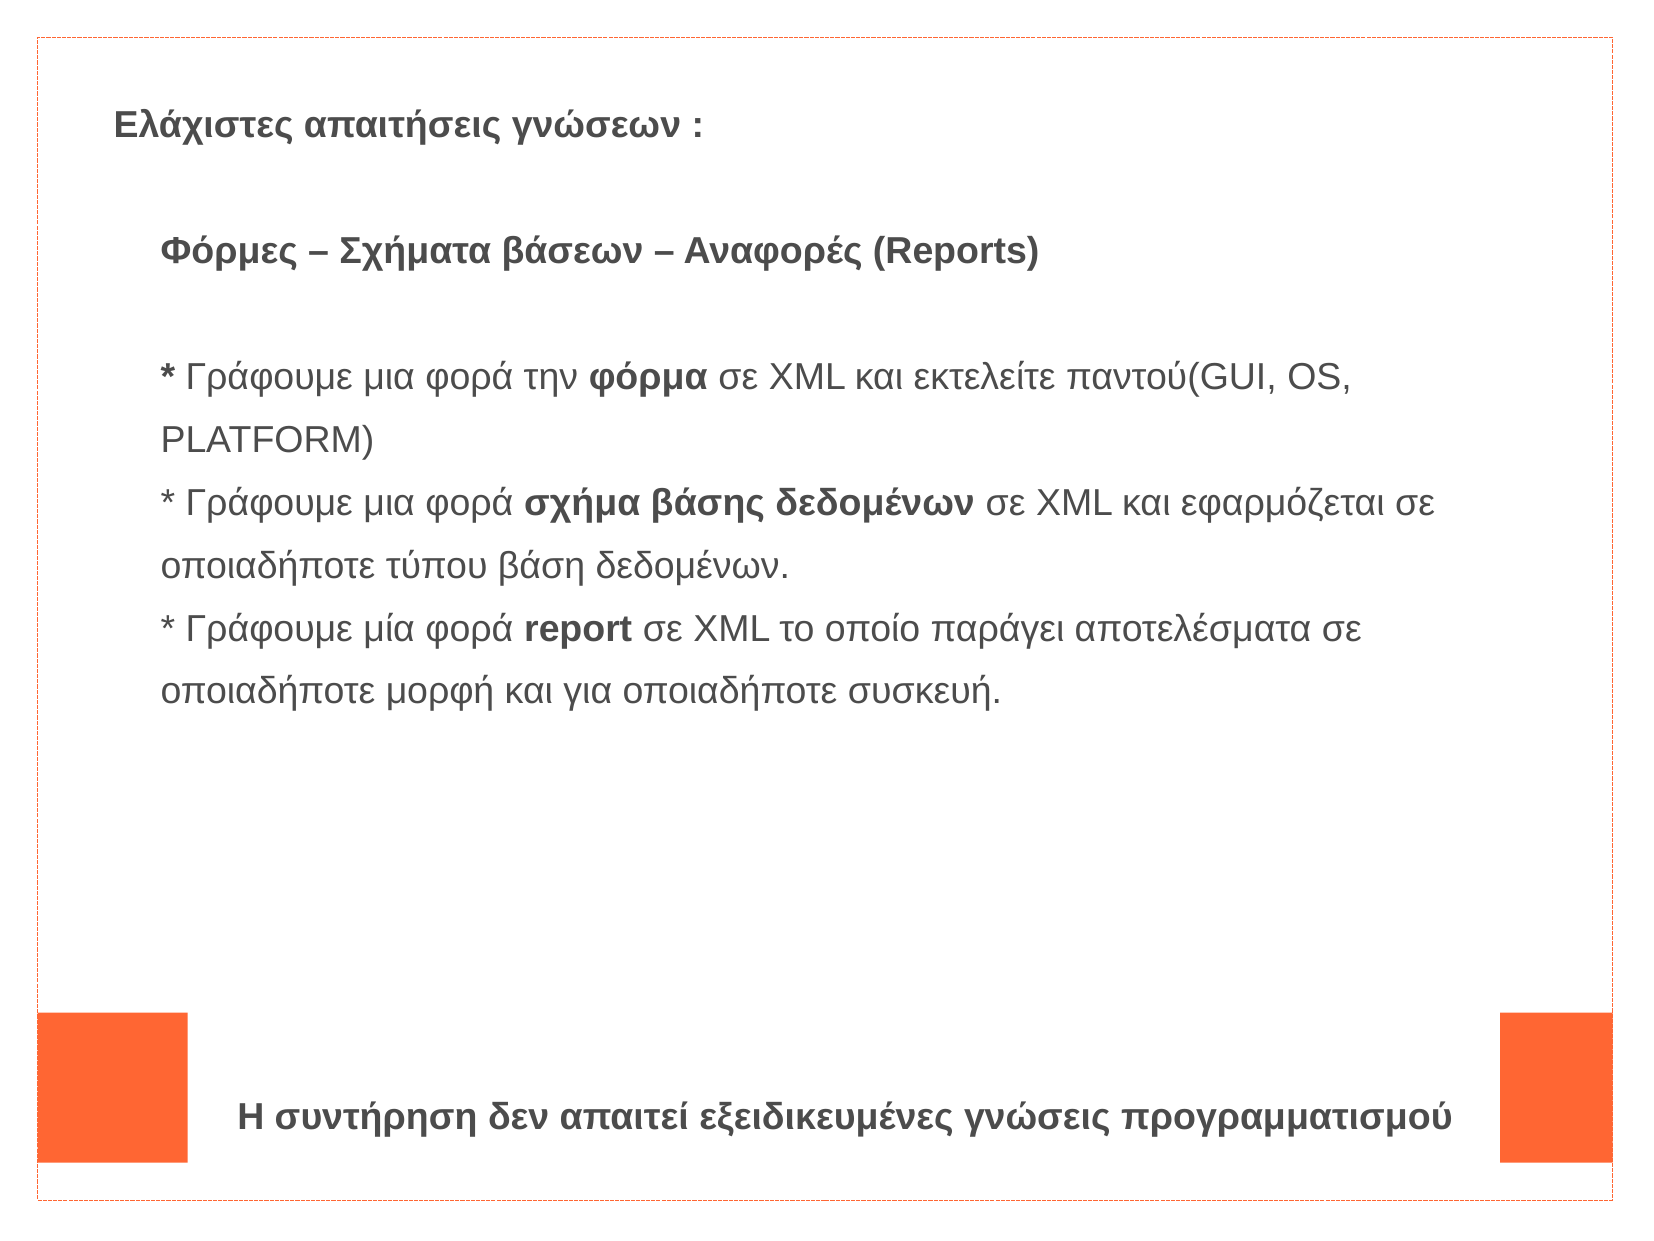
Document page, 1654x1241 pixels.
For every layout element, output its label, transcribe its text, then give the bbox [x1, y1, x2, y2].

text_box [37, 1012, 188, 1163]
text_box [1500, 1012, 1613, 1163]
text_box Ελάχιστες απαιτήσεις γνώσεων : Φόρμες – Σχήματα βάσεων – Αναφορές (Reports) * Γράφουμε μια φορά την φόρμα σε XML και εκτελείτε παντού(GUI, OS, PLATFORM) * Γράφουμε μια φορά σχήμα βάσης δεδομένων σε XML και εφαρμόζεται σε οποιαδήποτε τύπου βάση δεδομένων. * Γράφουμε μία φορά report σε XML το οποίο παράγει αποτελέσματα σε οποιαδήποτε μορφή και για οποιαδήποτε συσκευή. [75, 75, 1576, 976]
text_box Η συντήρηση δεν απαιτεί εξειδικευμένες γνώσεις προγραμματισμού [222, 1067, 1467, 1125]
